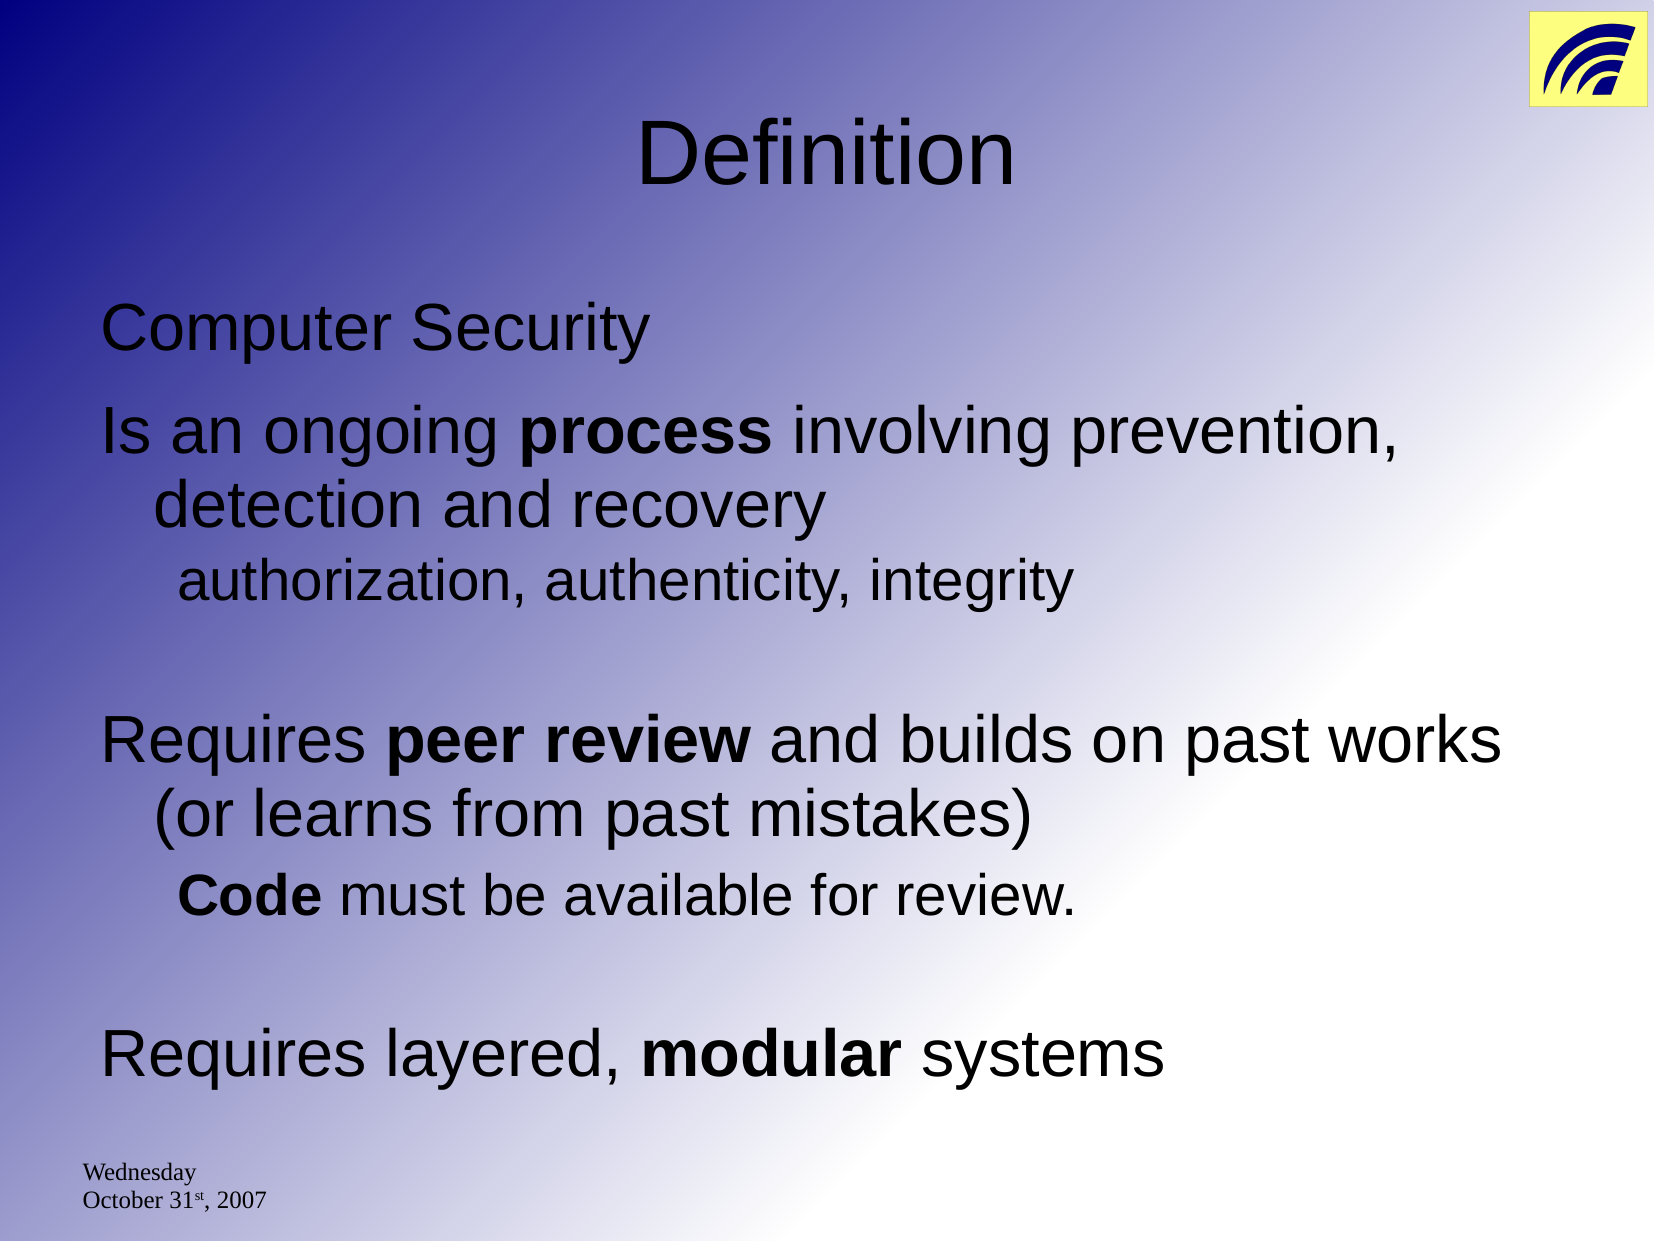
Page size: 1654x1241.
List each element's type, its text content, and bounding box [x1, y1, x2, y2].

list Computer Security Is an ongoing process involving prevention, detection and recovery authorization, authenticity, integrity Requires peer review and builds on past works (or learns from past mistakes) Code must be available for review. Requires layered, modular systems [82, 290, 1571, 1094]
picture [1529, 11, 1648, 107]
title Definition [82, 49, 1571, 257]
